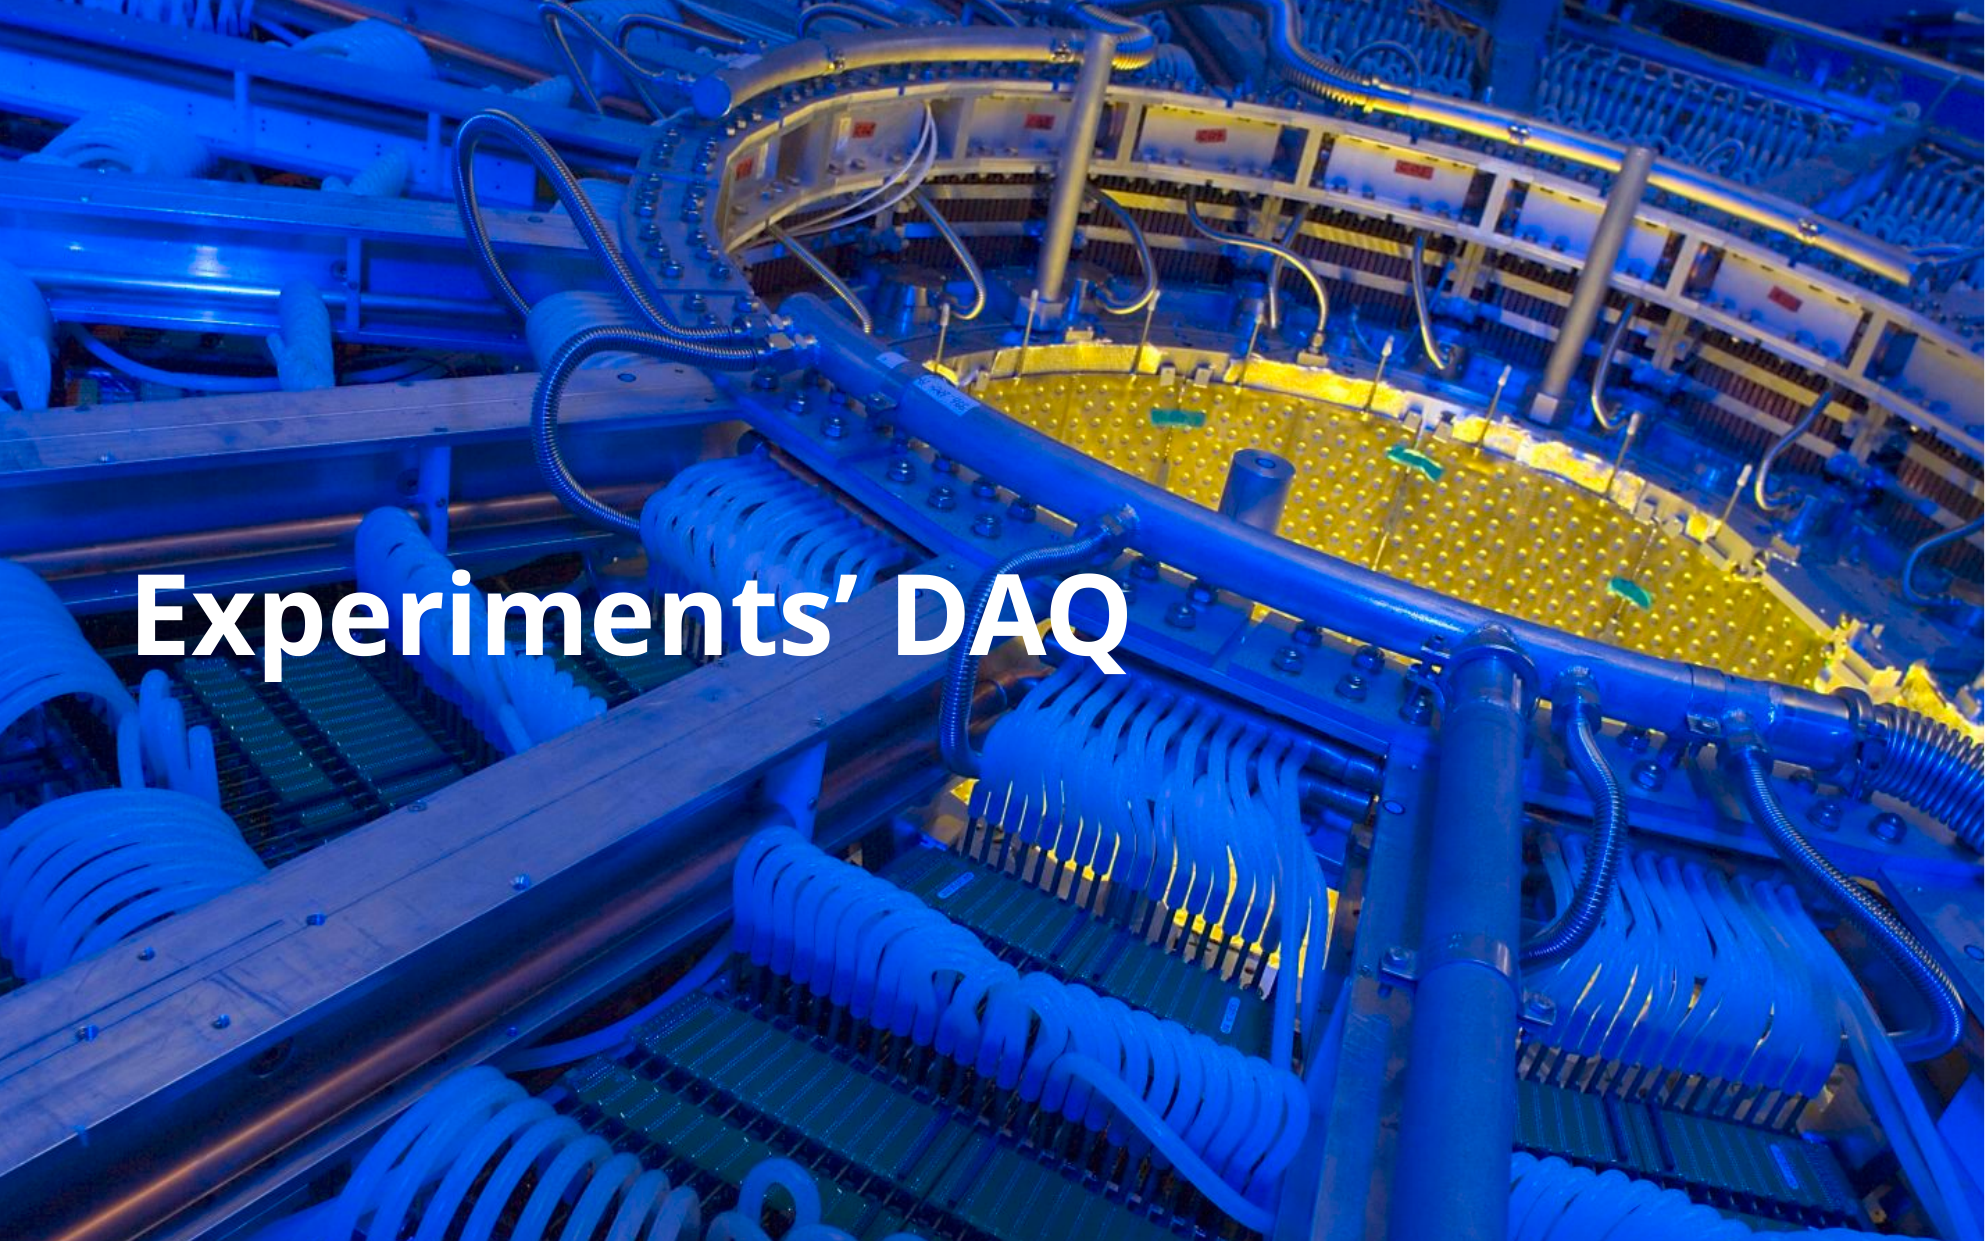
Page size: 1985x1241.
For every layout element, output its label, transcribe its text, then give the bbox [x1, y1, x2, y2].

title Experiments’ DAQ [128, 522, 1890, 703]
picture [0, 0, 1985, 1241]
